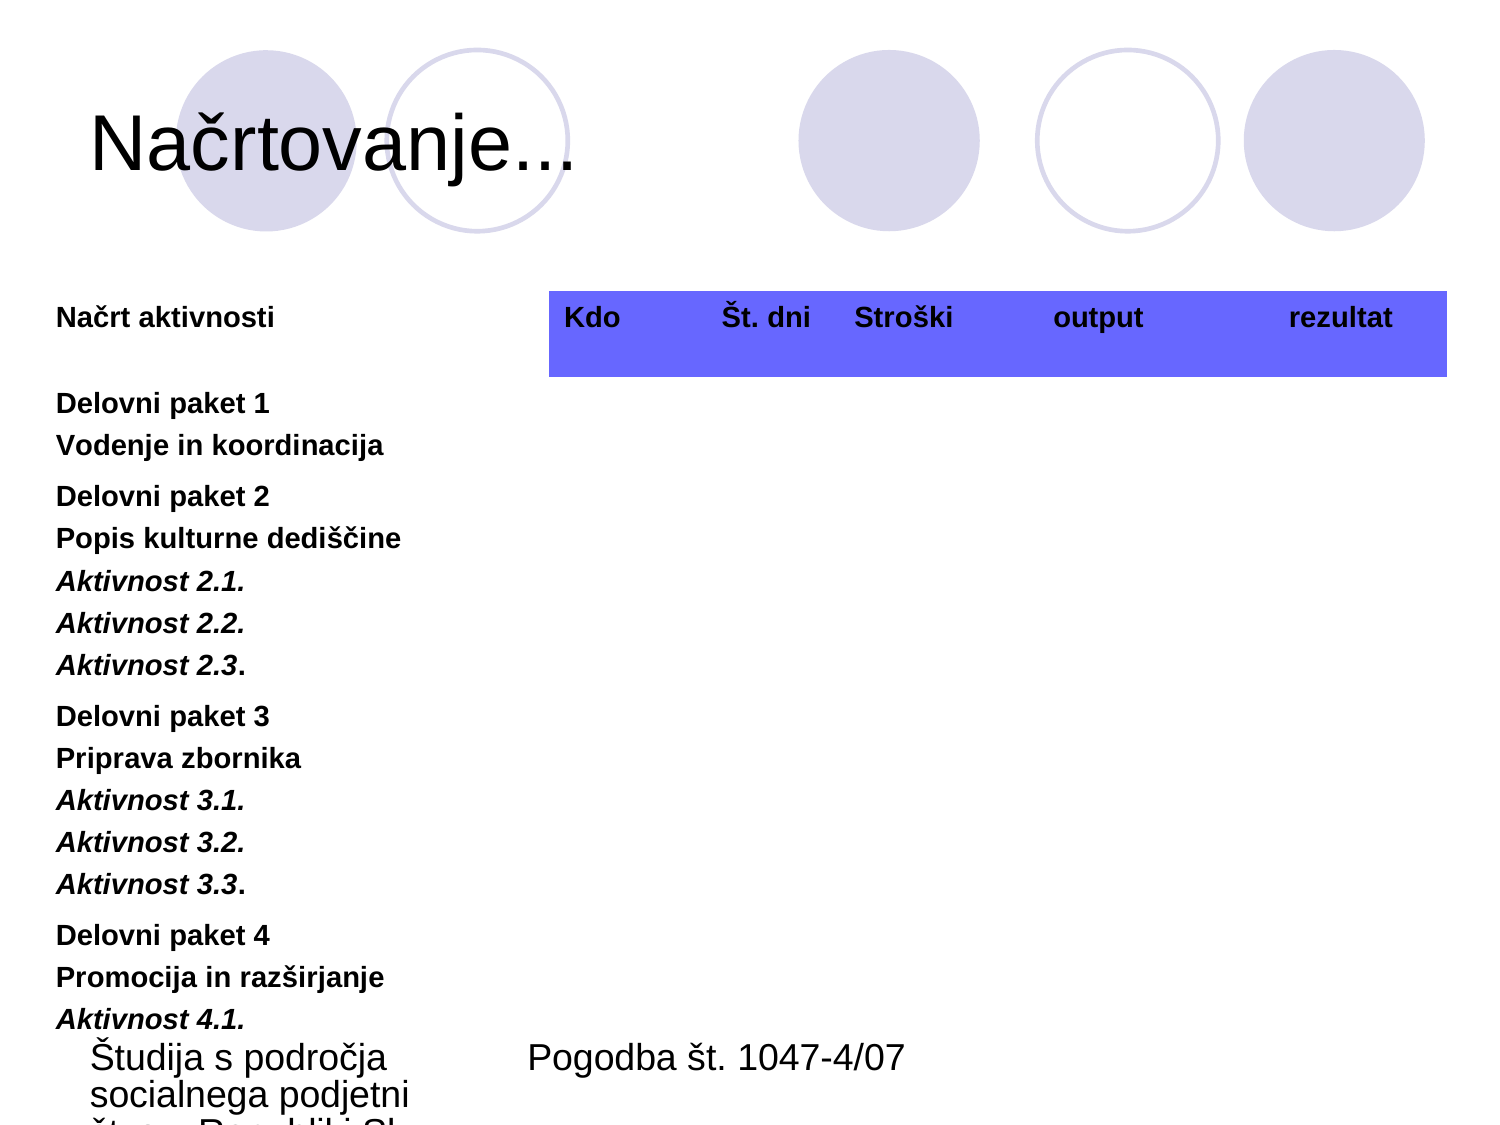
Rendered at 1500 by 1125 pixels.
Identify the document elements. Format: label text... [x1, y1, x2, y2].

table_cell [1039, 909, 1274, 1044]
table_cell [840, 377, 1039, 470]
table_cell [840, 470, 1039, 689]
table_cell Delovni paket 4 Promocija in razširjanje Aktivnost 4.1. [41, 909, 549, 1044]
table_cell [1274, 377, 1447, 470]
table_header output [1039, 291, 1274, 377]
table_cell [1274, 909, 1447, 1044]
title Načrtovanje... [75, 45, 1426, 233]
table_cell [1039, 689, 1274, 909]
table_cell [840, 909, 1039, 1044]
table_header Št. dni [707, 291, 840, 377]
table_cell [1039, 377, 1274, 470]
table_cell [707, 689, 840, 909]
table_cell [549, 689, 707, 909]
table_cell Delovni paket 1 Vodenje in koordinacija [41, 377, 549, 470]
table_cell Delovni paket 2 Popis kulturne dediščine Aktivnost 2.1. Aktivnost 2.2. Aktivnost 2.3. [41, 470, 549, 689]
table_cell [549, 377, 707, 470]
table_cell [840, 689, 1039, 909]
table_cell [549, 909, 707, 1044]
table_header Stroški [840, 291, 1039, 377]
table_header Načrt aktivnosti [41, 291, 549, 377]
table_cell [1274, 470, 1447, 689]
table_cell [707, 909, 840, 1044]
table_header rezultat [1274, 291, 1447, 377]
table_header Kdo [549, 291, 707, 377]
table_cell [1274, 689, 1447, 909]
table_cell [1039, 470, 1274, 689]
table_cell [707, 377, 840, 470]
table_cell [549, 470, 707, 689]
table_cell Delovni paket 3 Priprava zbornika Aktivnost 3.1. Aktivnost 3.2. Aktivnost 3.3. [41, 689, 549, 909]
table_cell [707, 470, 840, 689]
